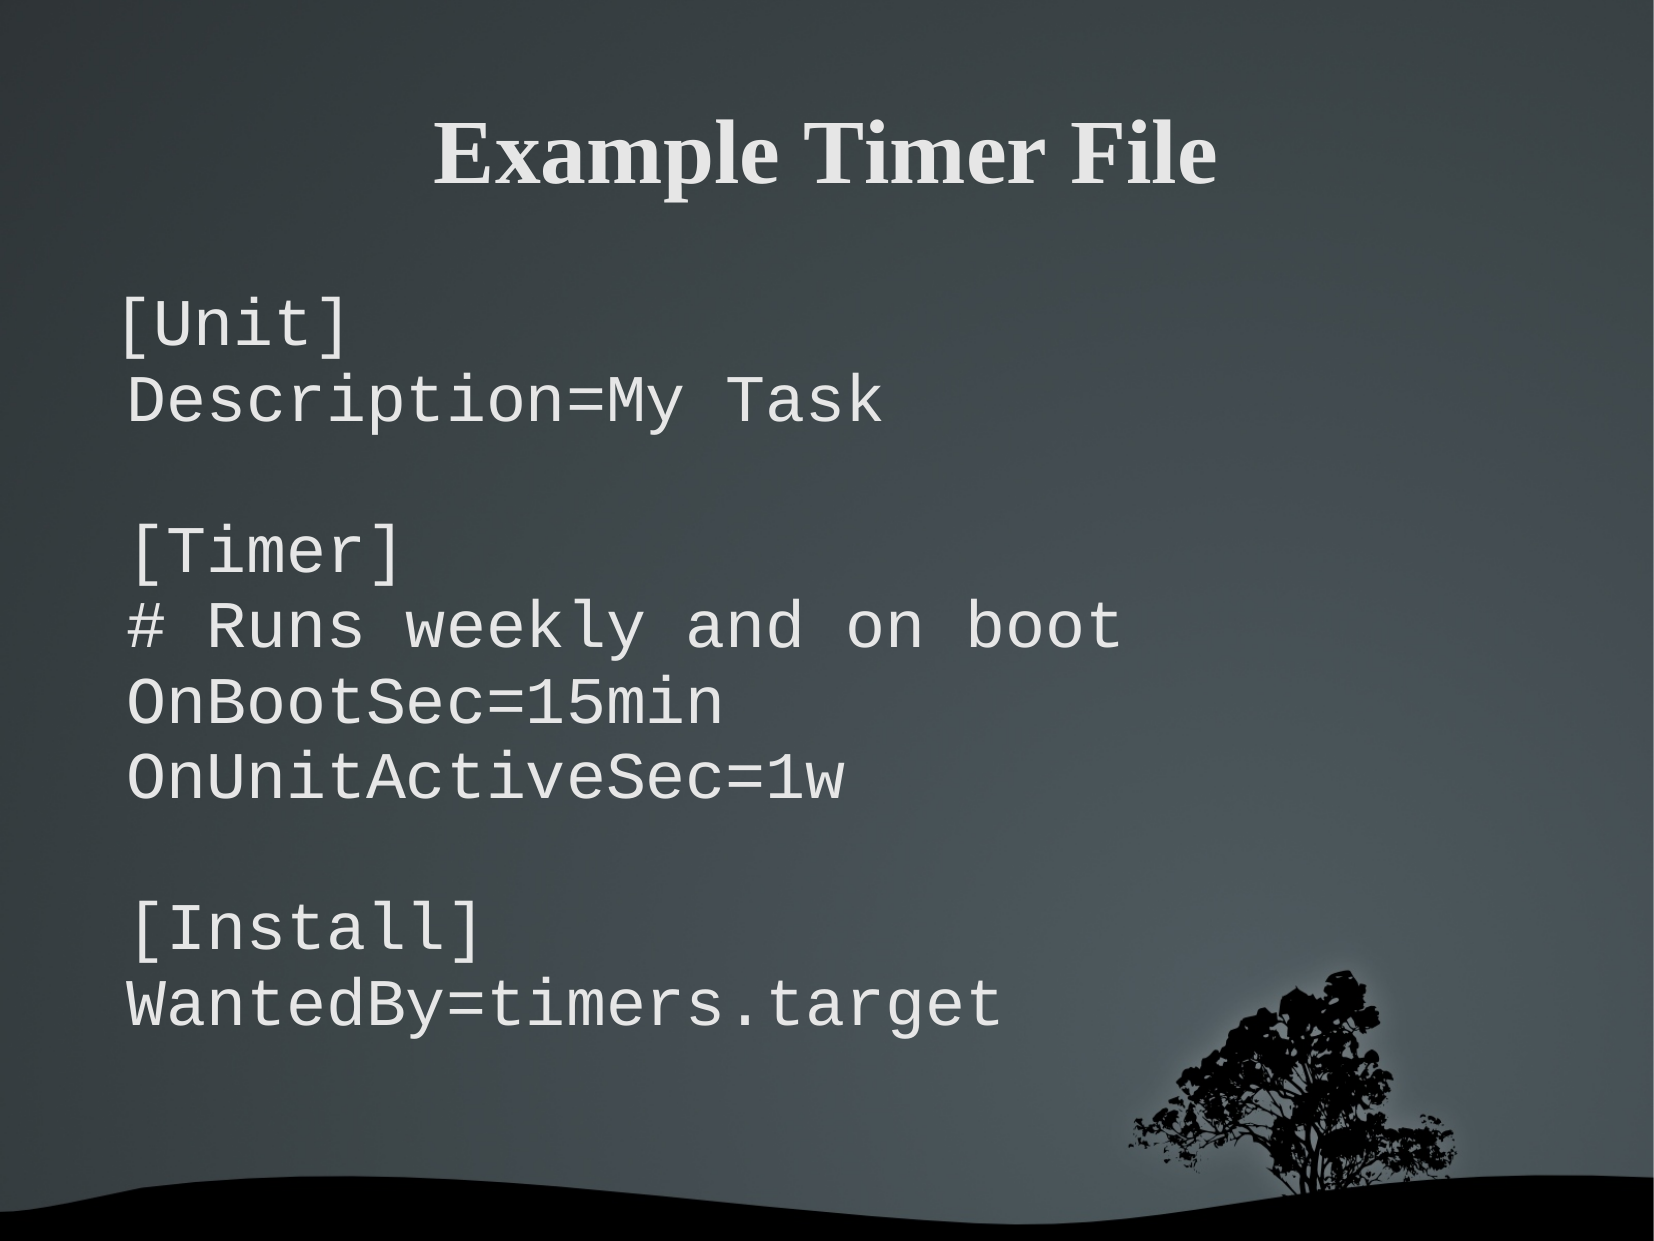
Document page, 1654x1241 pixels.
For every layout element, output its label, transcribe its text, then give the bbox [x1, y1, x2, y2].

picture [0, 0, 1654, 1241]
title Example Timer File [82, 49, 1571, 257]
list [Unit] Description=My Task [Timer] # Runs weekly and on boot OnBootSec=15min OnUnitActiveSec=1w [Install] WantedBy=timers.target [0, 290, 1624, 1109]
